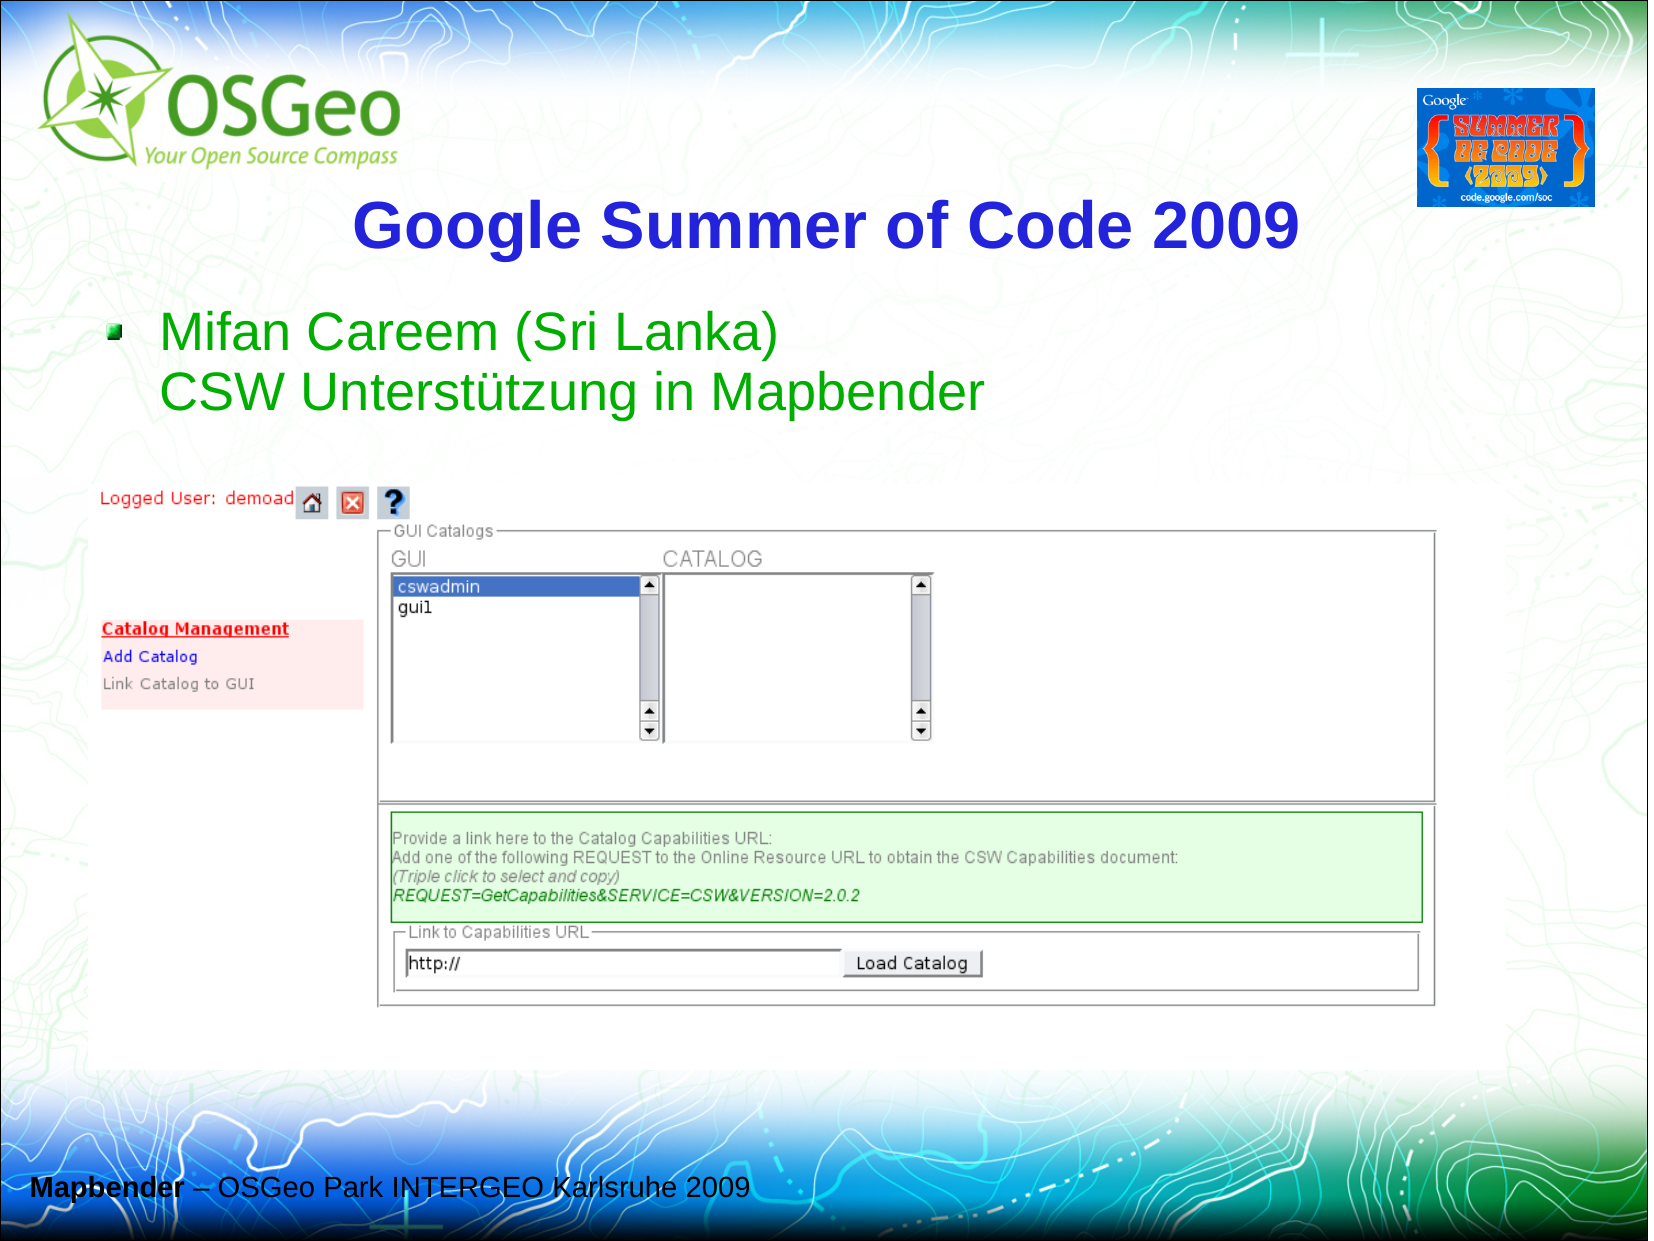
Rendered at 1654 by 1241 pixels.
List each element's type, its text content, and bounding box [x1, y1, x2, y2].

picture [1, 1, 1647, 1240]
title Google Summer of Code 2009 [82, 138, 1571, 314]
list Mifan Careem (Sri Lanka) CSW Unterstützung in Mapbender [88, 301, 1577, 1120]
